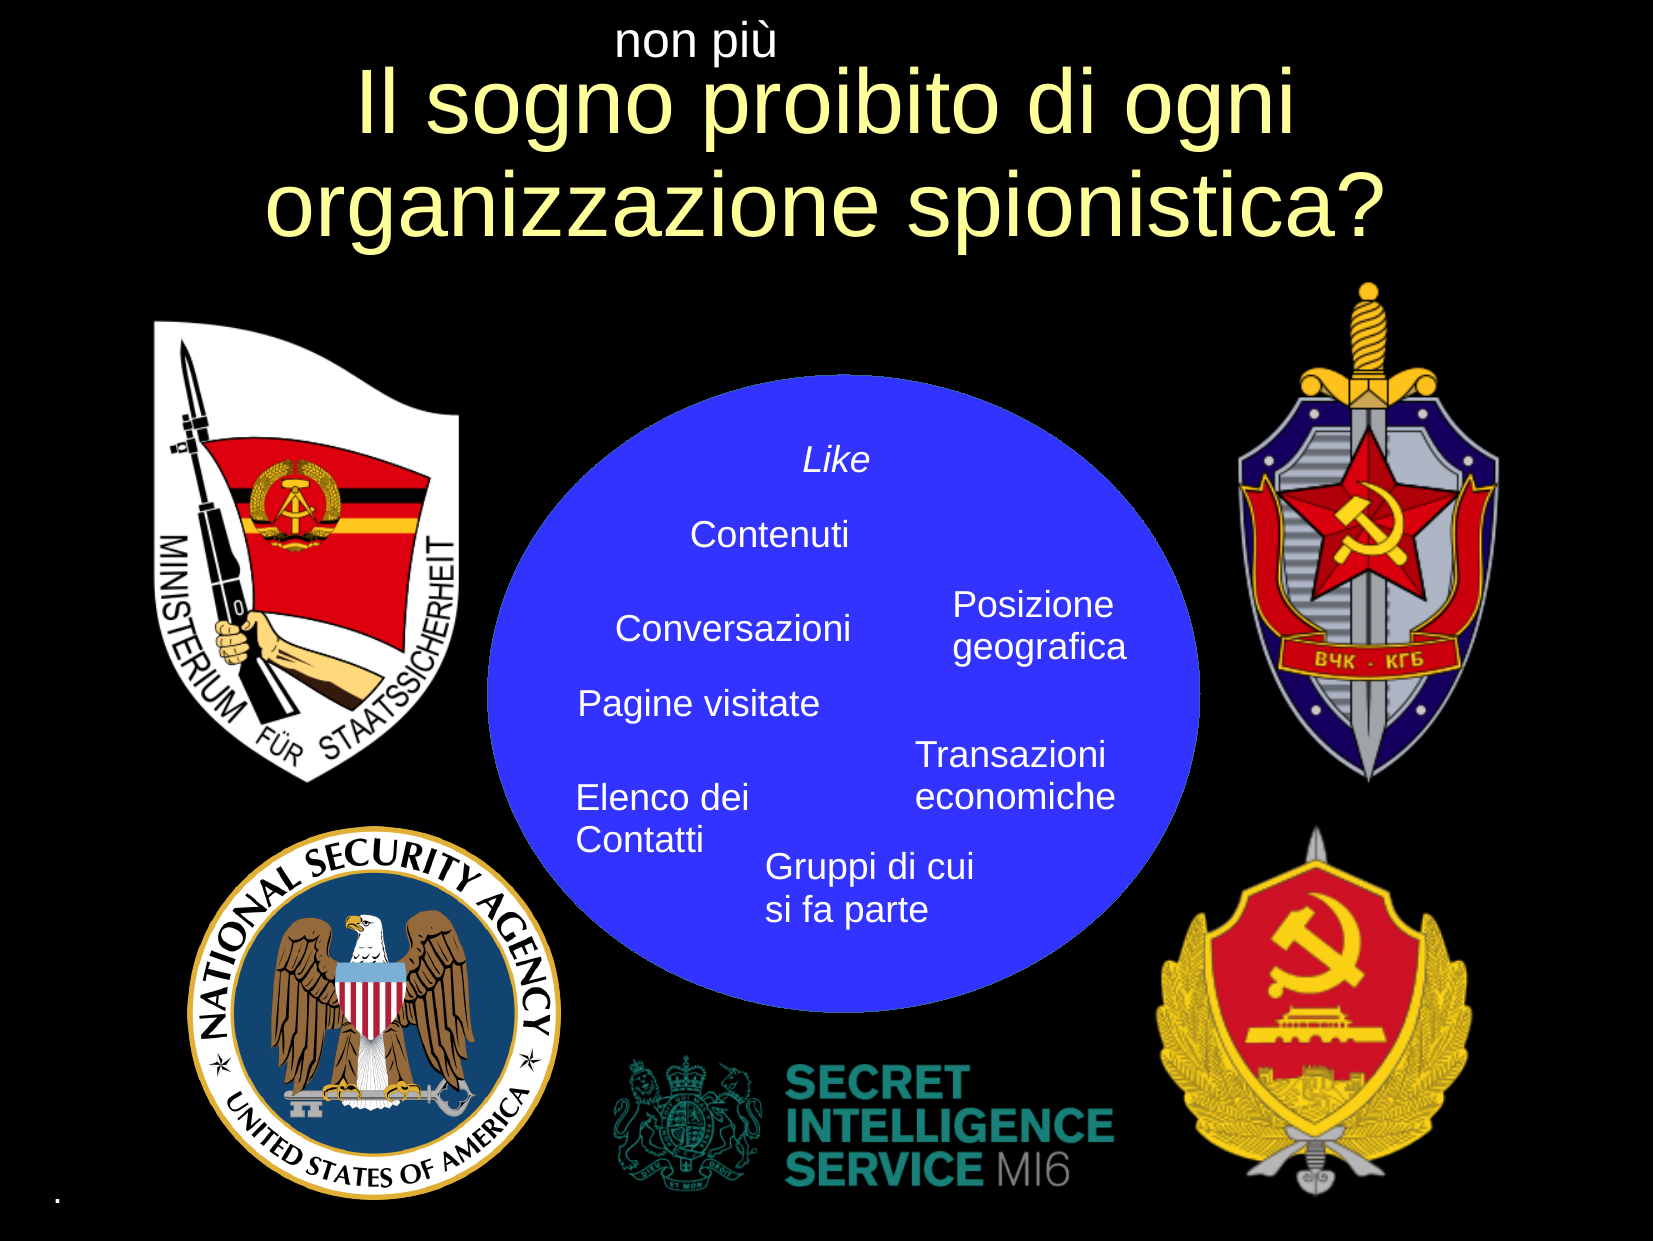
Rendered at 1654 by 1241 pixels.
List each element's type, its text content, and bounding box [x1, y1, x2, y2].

text_box Contenuti [675, 505, 901, 563]
text_box Gruppi di cui si fa parte [750, 838, 1013, 938]
picture [1128, 824, 1501, 1197]
text_box Like [787, 430, 901, 488]
text_box Posizione geografica [937, 576, 1163, 676]
text_box . [37, 1162, 113, 1220]
picture [150, 317, 464, 788]
text_box Transazioni economiche [900, 726, 1163, 826]
picture [187, 826, 561, 1201]
text_box Elenco dei Contatti [560, 769, 786, 869]
text_box non più [600, 4, 826, 76]
text_box Conversazioni [600, 600, 901, 657]
picture [601, 1049, 1126, 1198]
text_box Pagine visitate [562, 675, 863, 732]
picture [1237, 281, 1501, 788]
text_box [487, 374, 1201, 1013]
title Il sogno proibito di ogni organizzazione spionistica? [82, 49, 1571, 257]
